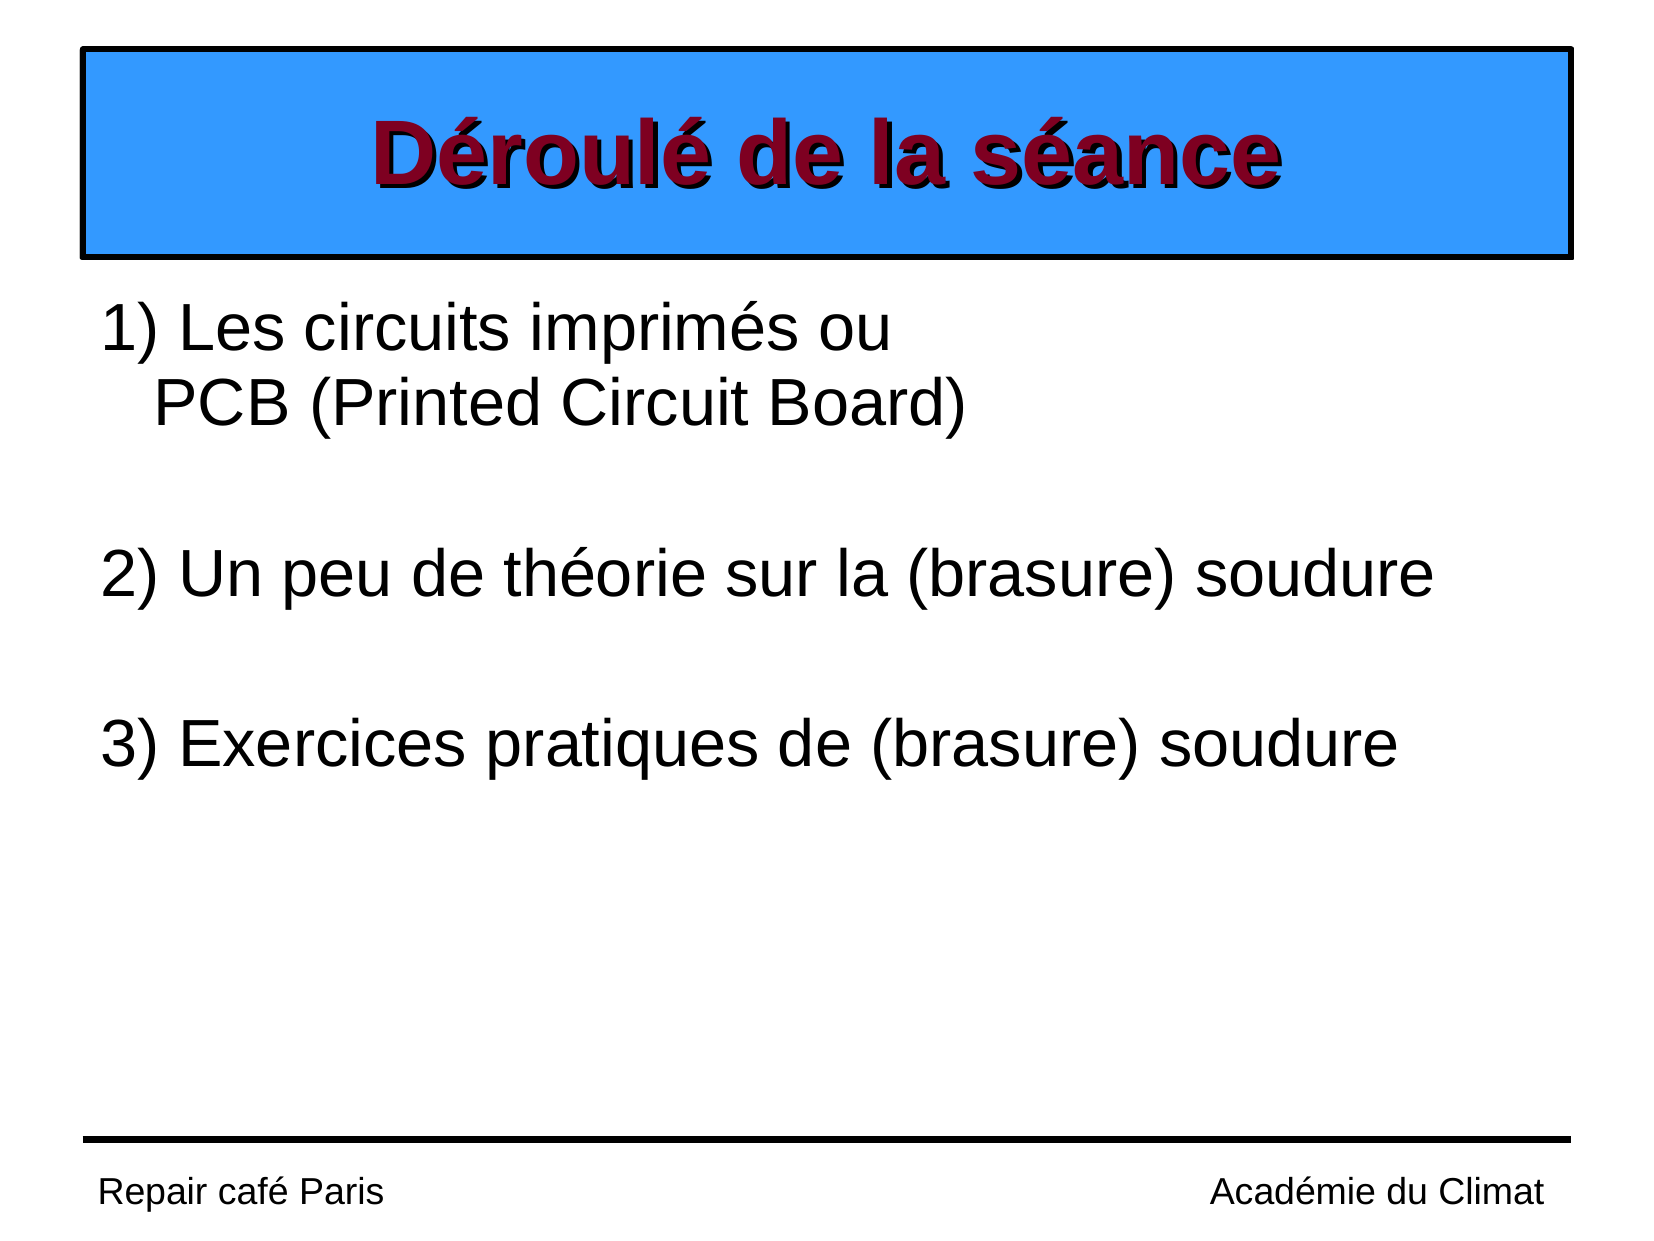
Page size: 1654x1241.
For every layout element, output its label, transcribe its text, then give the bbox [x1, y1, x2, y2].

list Les circuits imprimés ou PCB (Printed Circuit Board) Un peu de théorie sur la (brasure) soudure Exercices pratiques de (brasure) soudure [82, 290, 1571, 1010]
title Déroulé de la séance [82, 49, 1571, 257]
text_box Repair café Paris Académie du Climat [82, 1163, 1571, 1220]
